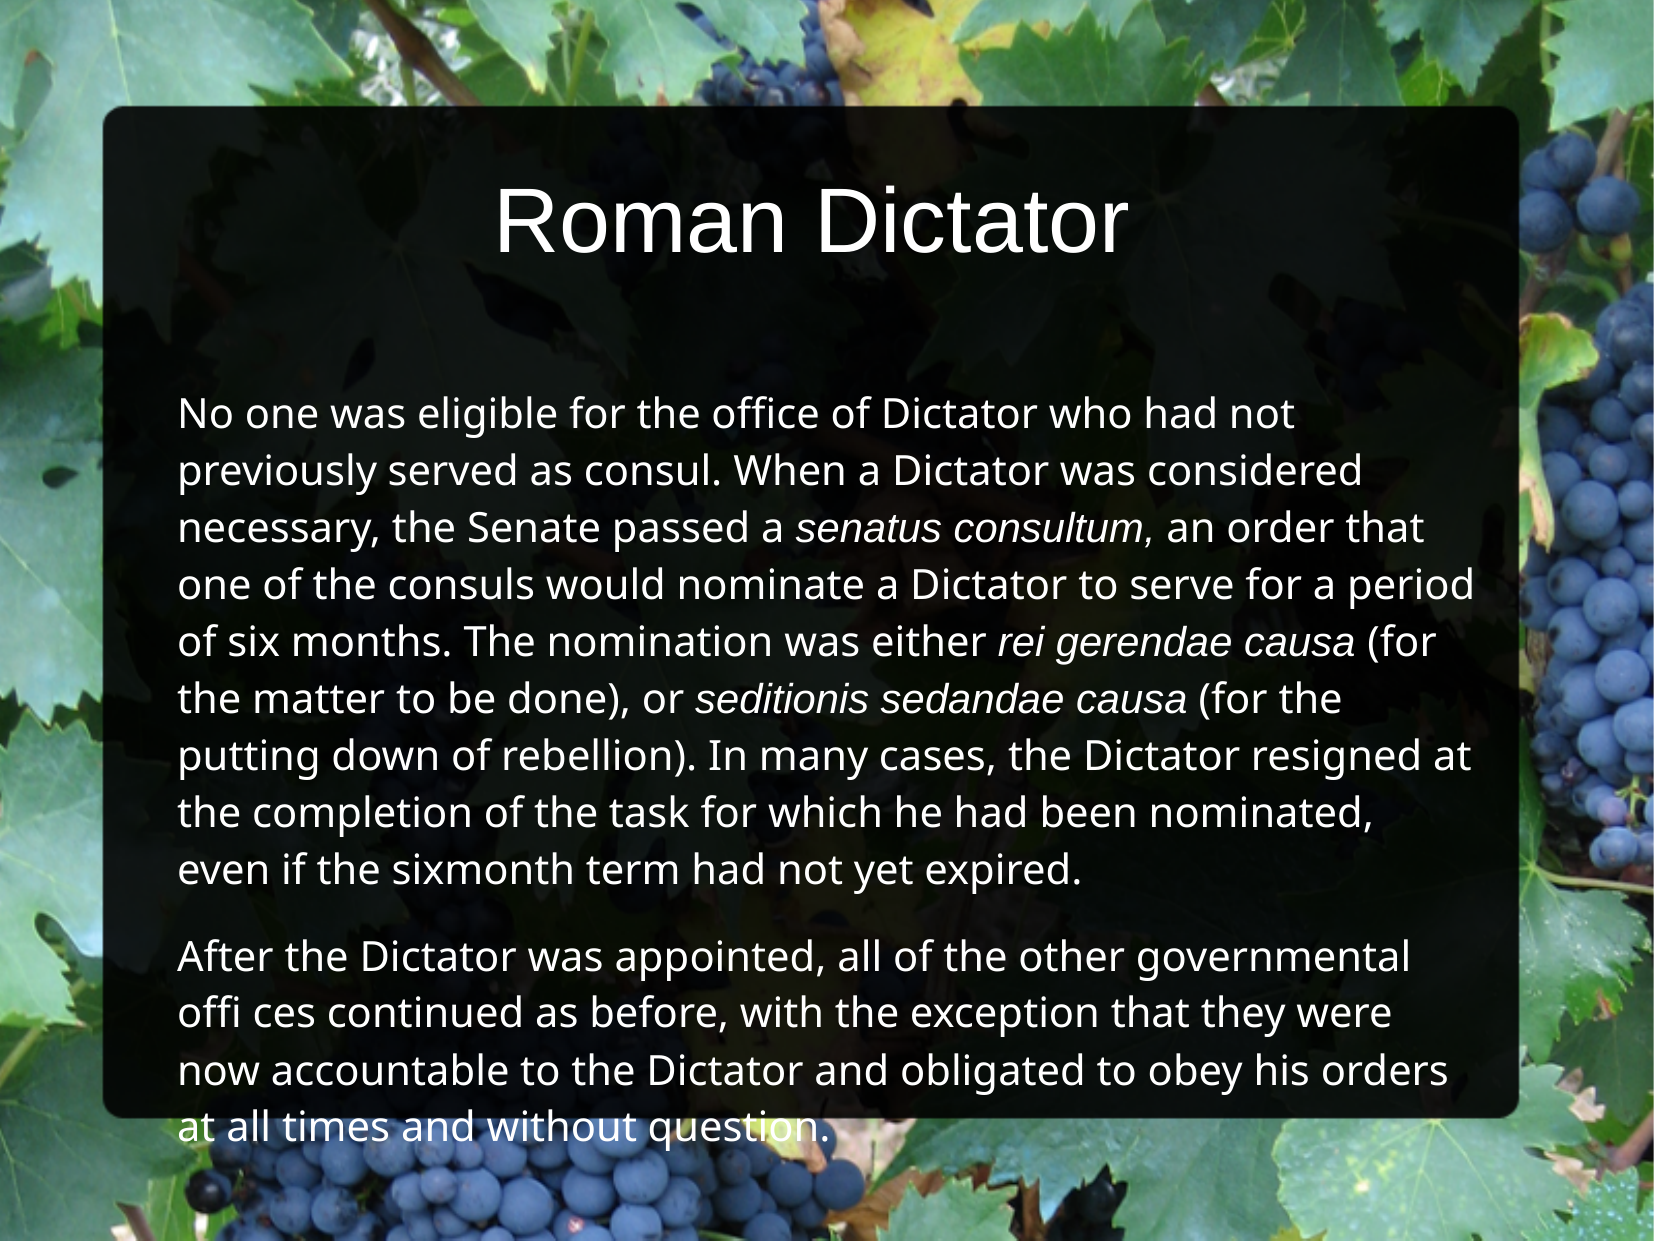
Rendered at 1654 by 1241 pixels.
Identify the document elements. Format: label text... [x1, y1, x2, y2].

title Roman Dictator [118, 125, 1506, 318]
list No one was eligible for the office of Dictator who had not previously served as consul. When a Dictator was considered necessary, the Senate passed a senatus consultum, an order that one of the consuls would nominate a Dictator to serve for a period of six months. The nomination was either rei gerendae causa (for the matter to be done), or seditionis sedandae causa (for the putting down of rebellion). In many cases, the Dictator resigned at the completion of the task for which he had been nominated, even if the sixmonth term had not yet expired. After the Dictator was appointed, all of the other governmental offi ces continued as before, with the exception that they were now accountable to the Dictator and obligated to obey his orders at all times and without question. [177, 383, 1477, 1078]
picture [0, 0, 1654, 1241]
